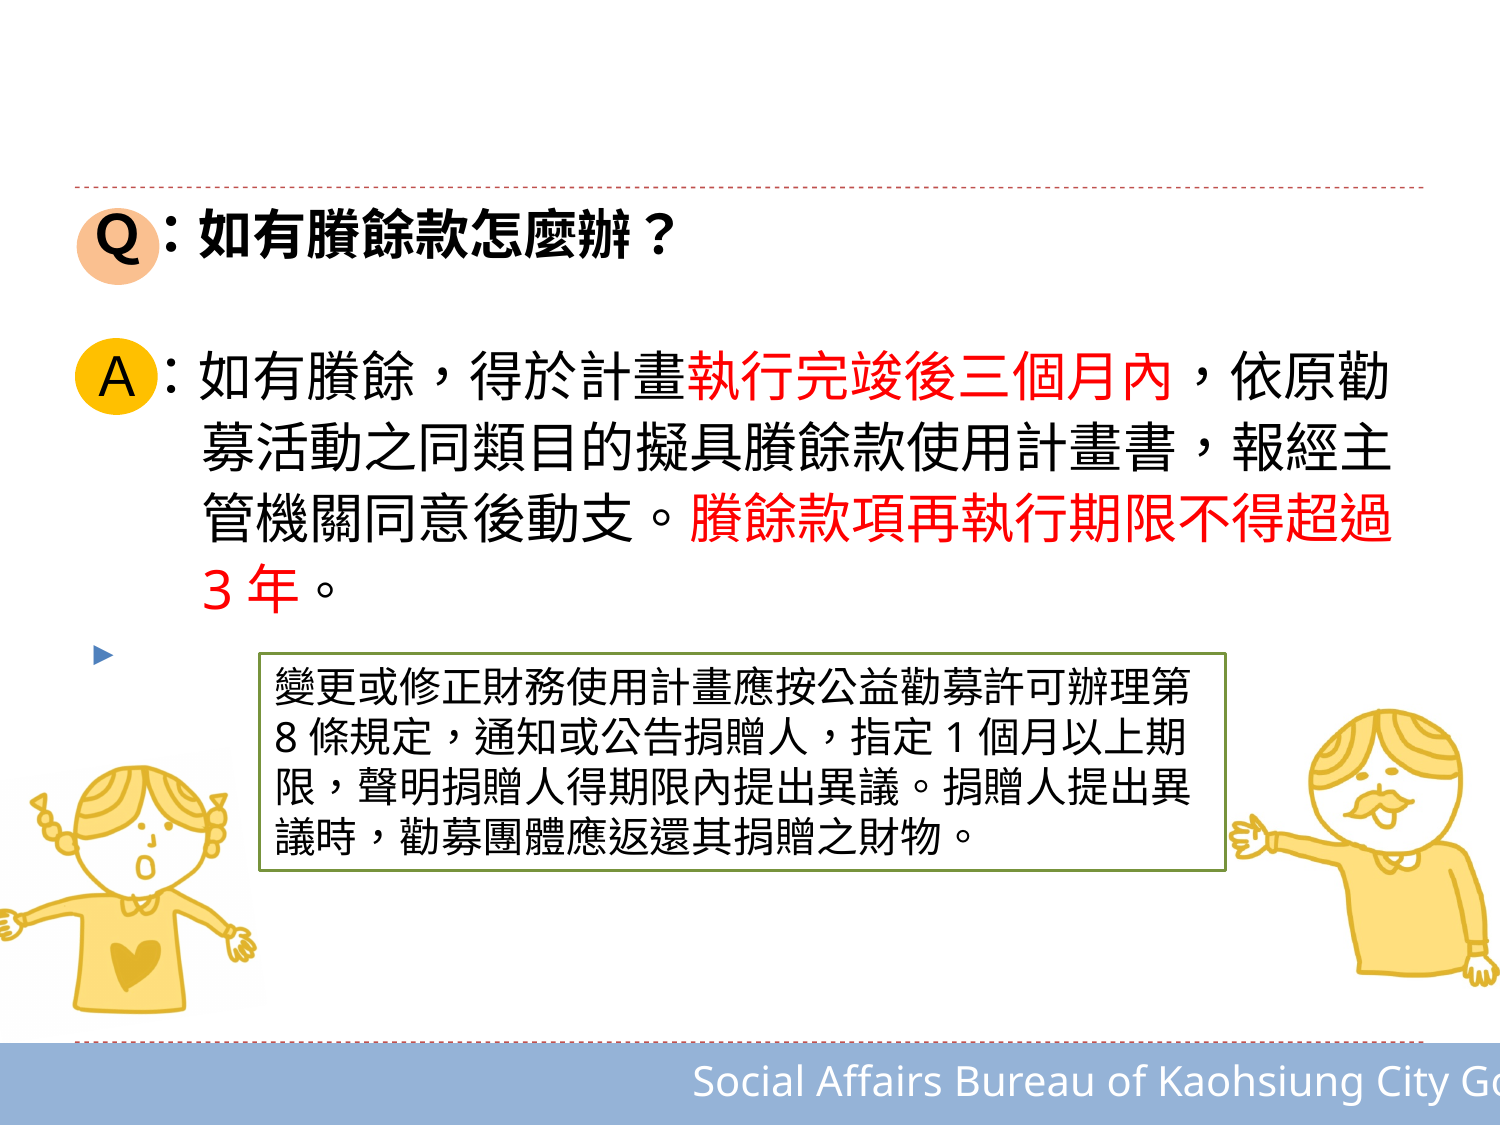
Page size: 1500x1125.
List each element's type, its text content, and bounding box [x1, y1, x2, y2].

text_box Social Affairs Bureau of Kaohsiung City Government [0, 1043, 1500, 1125]
picture [0, 747, 267, 1043]
text_box 變更或修正財務使用計畫應按公益勸募許可辦理第8條規定，通知或公告捐贈人，指定1個月以上期限，聲明捐贈人得期限內提出異議。捐贈人提出異議時，勸募團體應返還其捐贈之財物。 [259, 653, 1226, 871]
picture [1225, 674, 1500, 990]
list Ｑ：如有賸餘款怎麼辦？ Ａ：如有賸餘，得於計畫執行完竣後三個月內，依原勸 募活動之同類目的擬具賸餘款使用計畫書，報經主 管機關同意後動支。賸餘款項再執行期限不得超過 3年。 [75, 200, 1426, 654]
